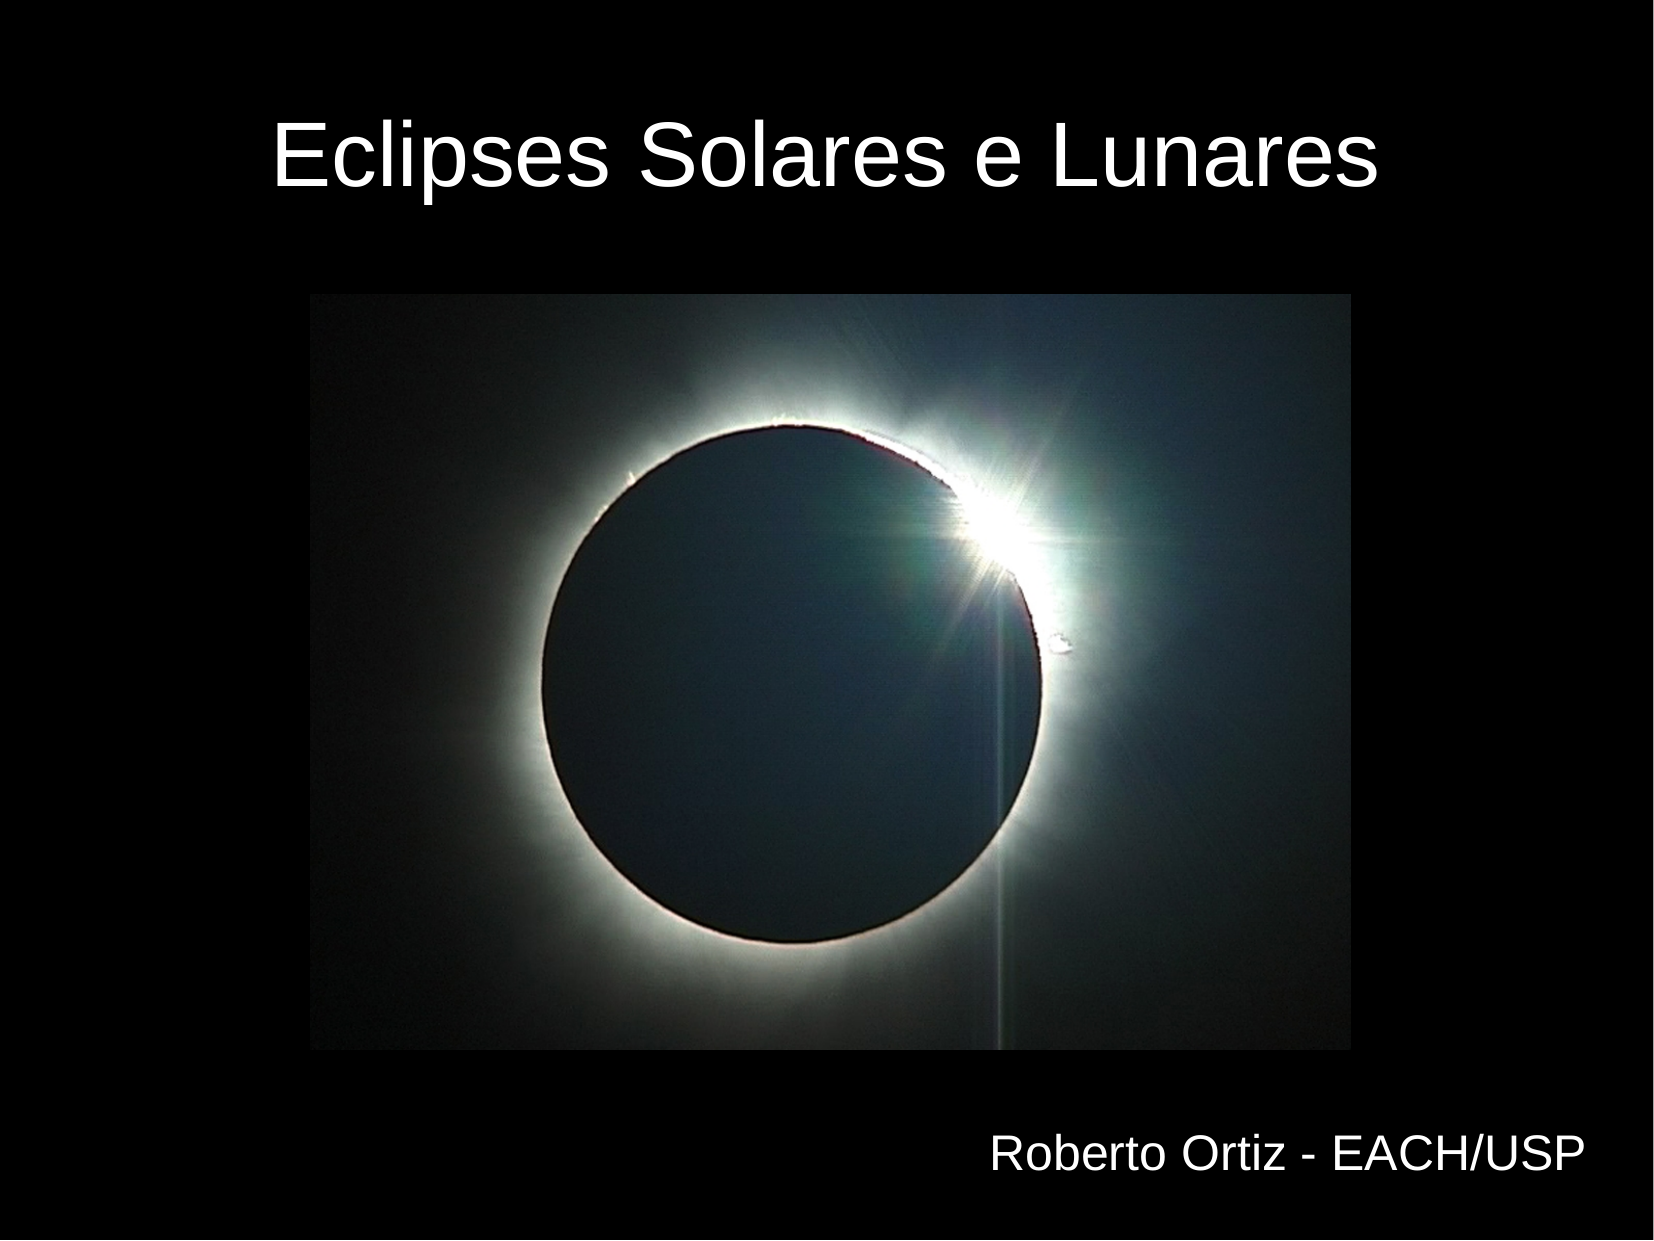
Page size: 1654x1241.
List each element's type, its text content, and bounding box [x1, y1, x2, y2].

chart [82, 290, 1571, 1109]
title Eclipses Solares e Lunares [82, 49, 1571, 257]
text_box Roberto Ortiz - EACH/USP [974, 1110, 1613, 1188]
picture [310, 294, 1351, 1051]
